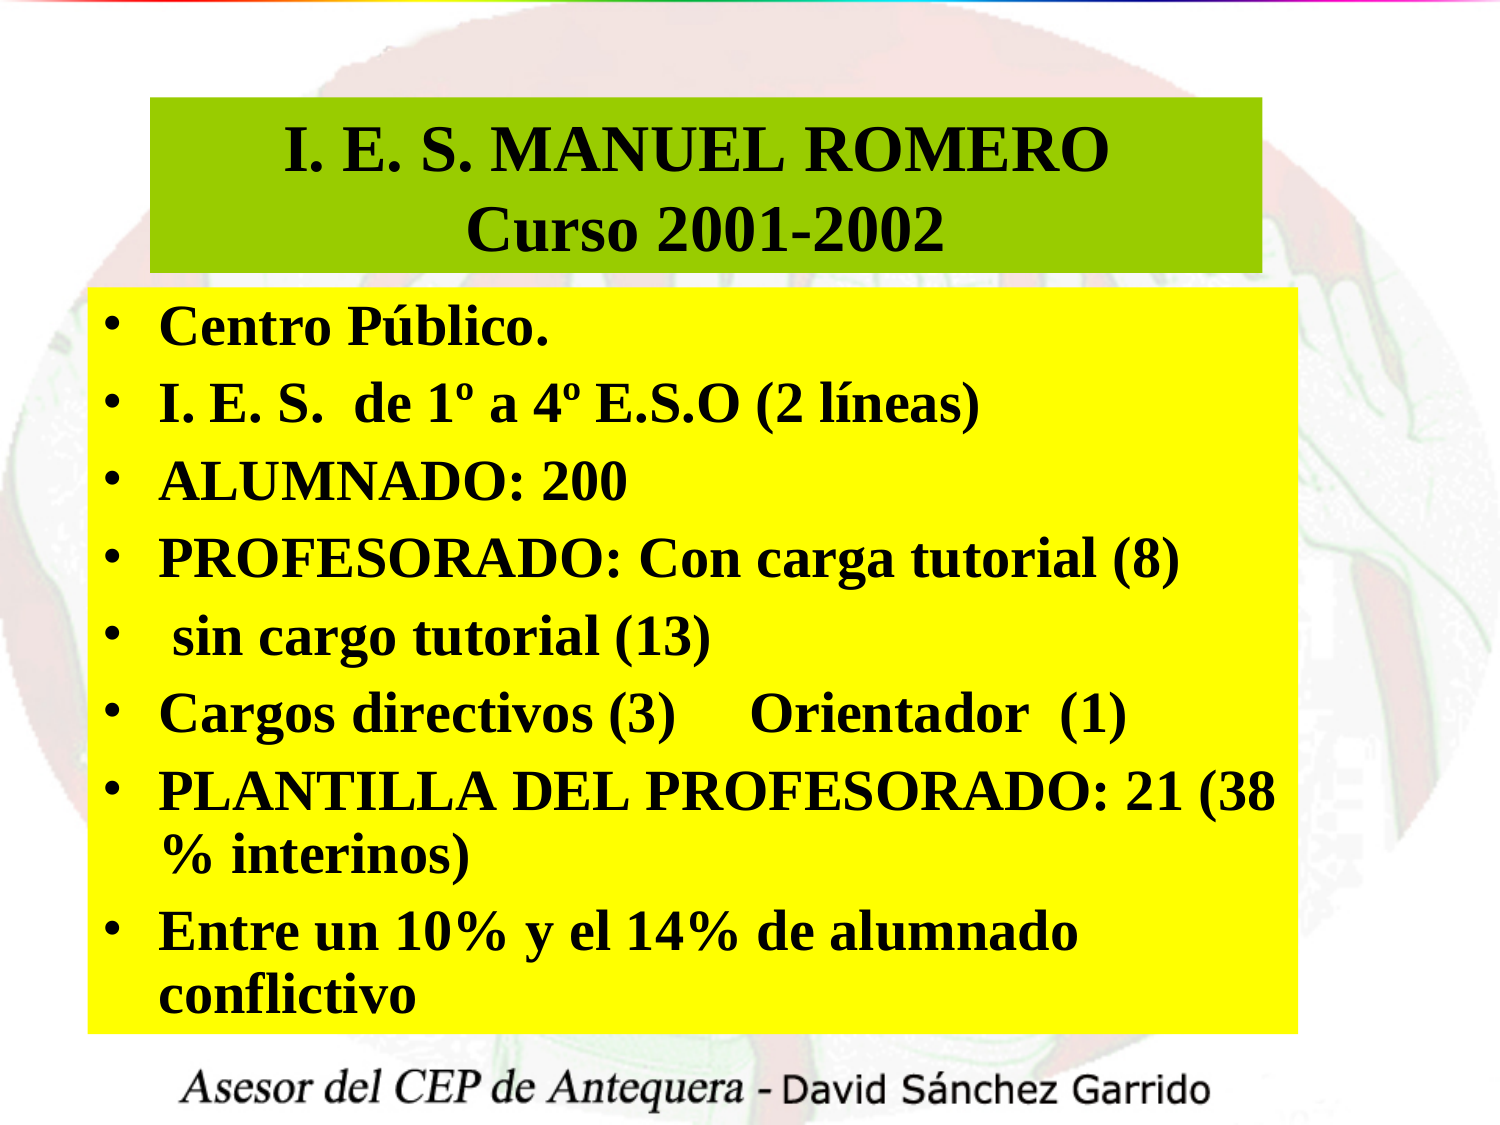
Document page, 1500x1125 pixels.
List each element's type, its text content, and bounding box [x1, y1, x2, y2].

text_box I. E. S. MANUEL ROMERO Curso 2001-2002 [150, 97, 1263, 273]
text_box Centro Público. I. E. S. de 1º a 4º E.S.O (2 líneas) ALUMNADO: 200 PROFESORADO: Con carga tutorial (8) sin cargo tutorial (13) Cargos directivos (3) Orientador (1) PLANTILLA DEL PROFESORADO: 21 (38 % interinos) Entre un 10% y el 14% de alumnado conflictivo [87, 287, 1299, 1035]
picture [0, 0, 1500, 1125]
